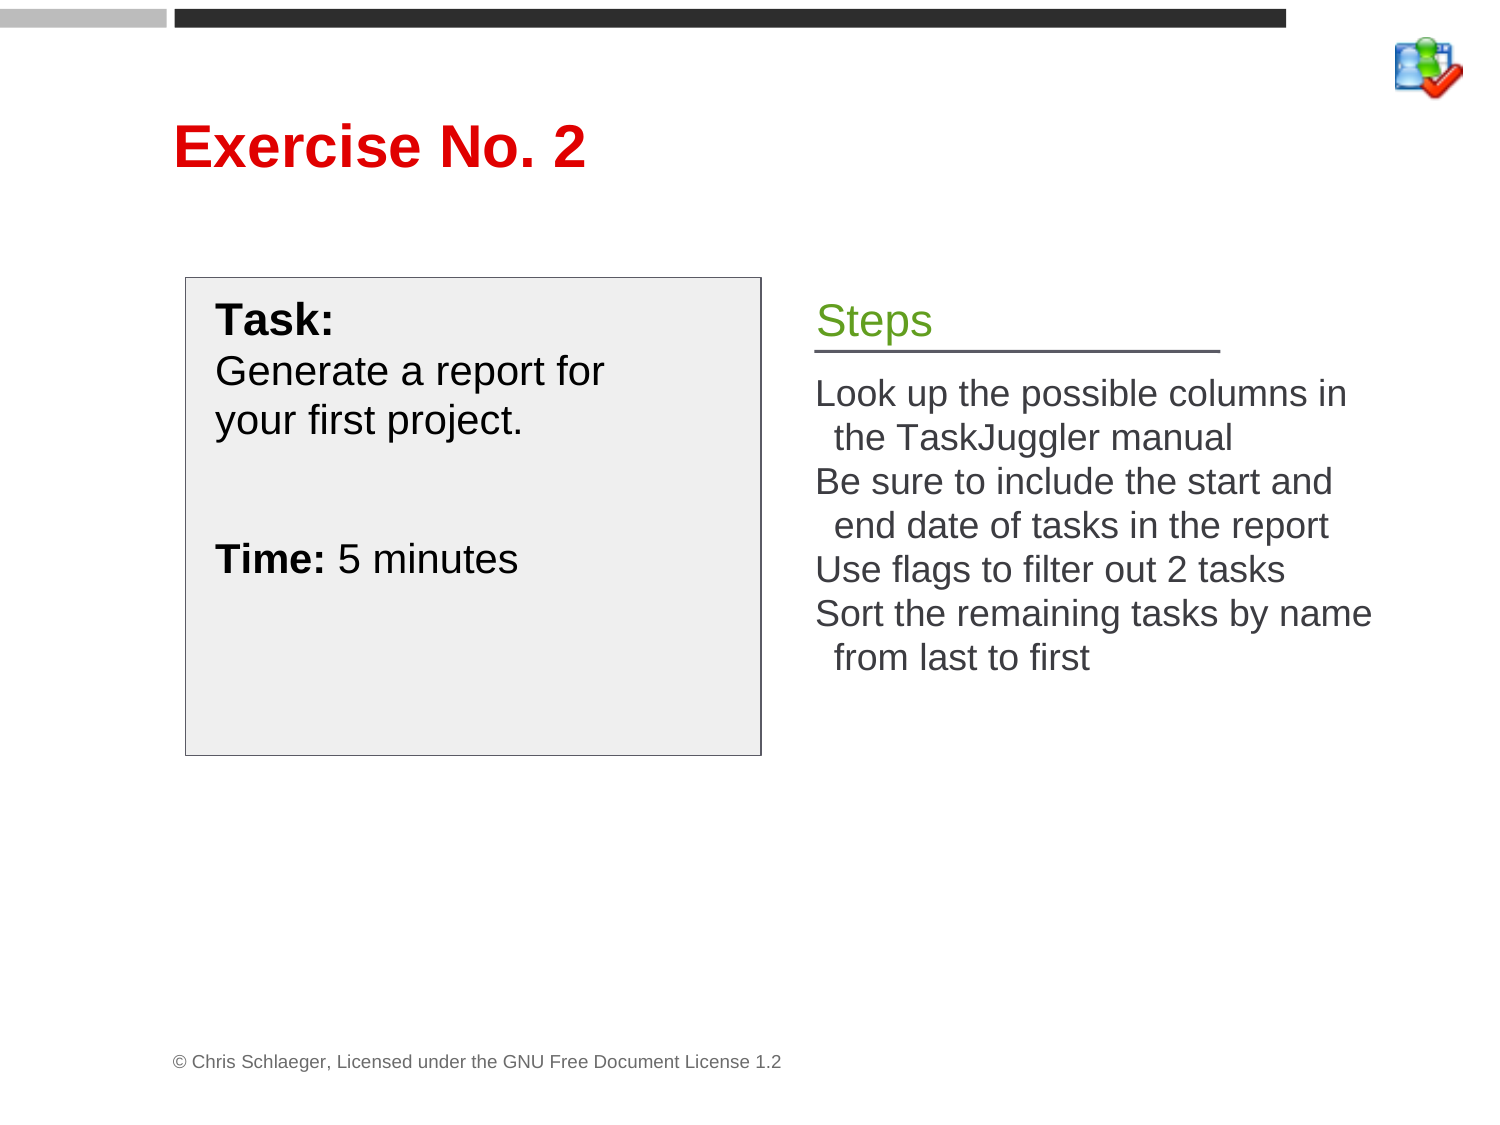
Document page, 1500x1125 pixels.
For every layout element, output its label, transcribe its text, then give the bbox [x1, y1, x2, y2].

title Exercise No. 2 [173, 66, 1404, 234]
text_box [185, 277, 762, 756]
text_box Task: Generate a report for your first project. Time: 5 minutes [200, 283, 710, 673]
picture [1395, 37, 1463, 105]
text_box Look up the possible columns in the TaskJuggler manual Be sure to include the start and end date of tasks in the report Use flags to filter out 2 tasks Sort the remaining tasks by name from last to first [800, 362, 1404, 785]
text_box Steps [781, 294, 1201, 363]
